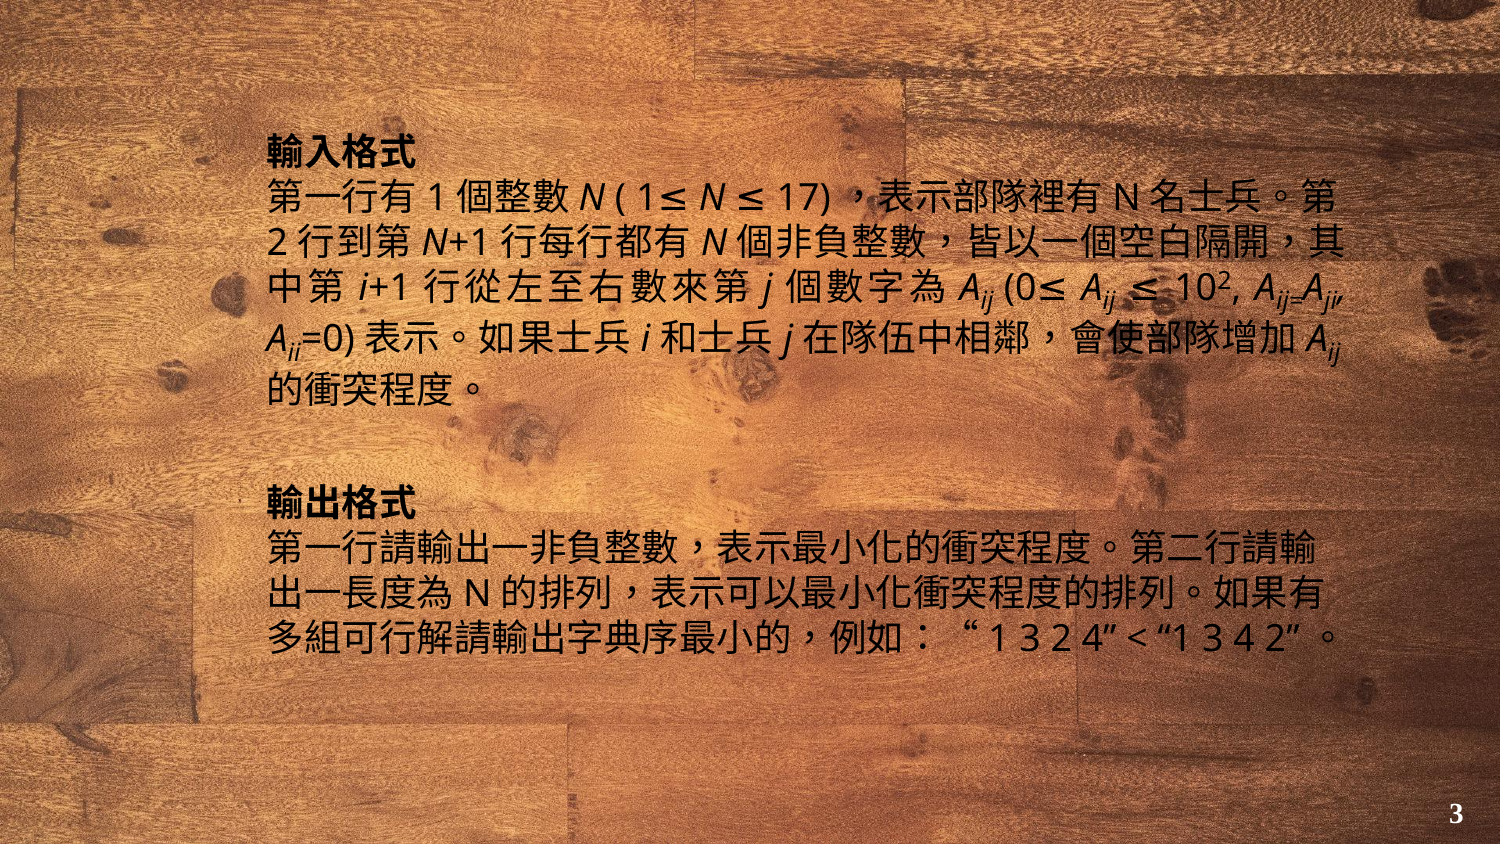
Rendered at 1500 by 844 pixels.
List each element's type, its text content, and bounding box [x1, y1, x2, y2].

list 輸入格式 第一行有1個整數N ( 1≤ N ≤ 17)，表示部隊裡有N名士兵。第2行到第N+1行每行都有N個非負整數，皆以一個空白隔開，其中第i+1行從左至右數來第j個數字為Aij (0≤ Aij ≤ 102, Aij=Aji, Aii=0)表示。如果士兵i和士兵j在隊伍中相鄰，會使部隊增加Aij的衝突程度。 輸出格式 第一行請輸出一非負整數，表示最小化的衝突程度。第二行請輸出一長度為N的排列，表示可以最小化衝突程度的排列。如果有多組可行解請輸出字典序最小的，例如：“1 3 2 4” < “1 3 4 2”。 [251, 97, 1364, 723]
slide_number 3 [1434, 779, 1500, 844]
